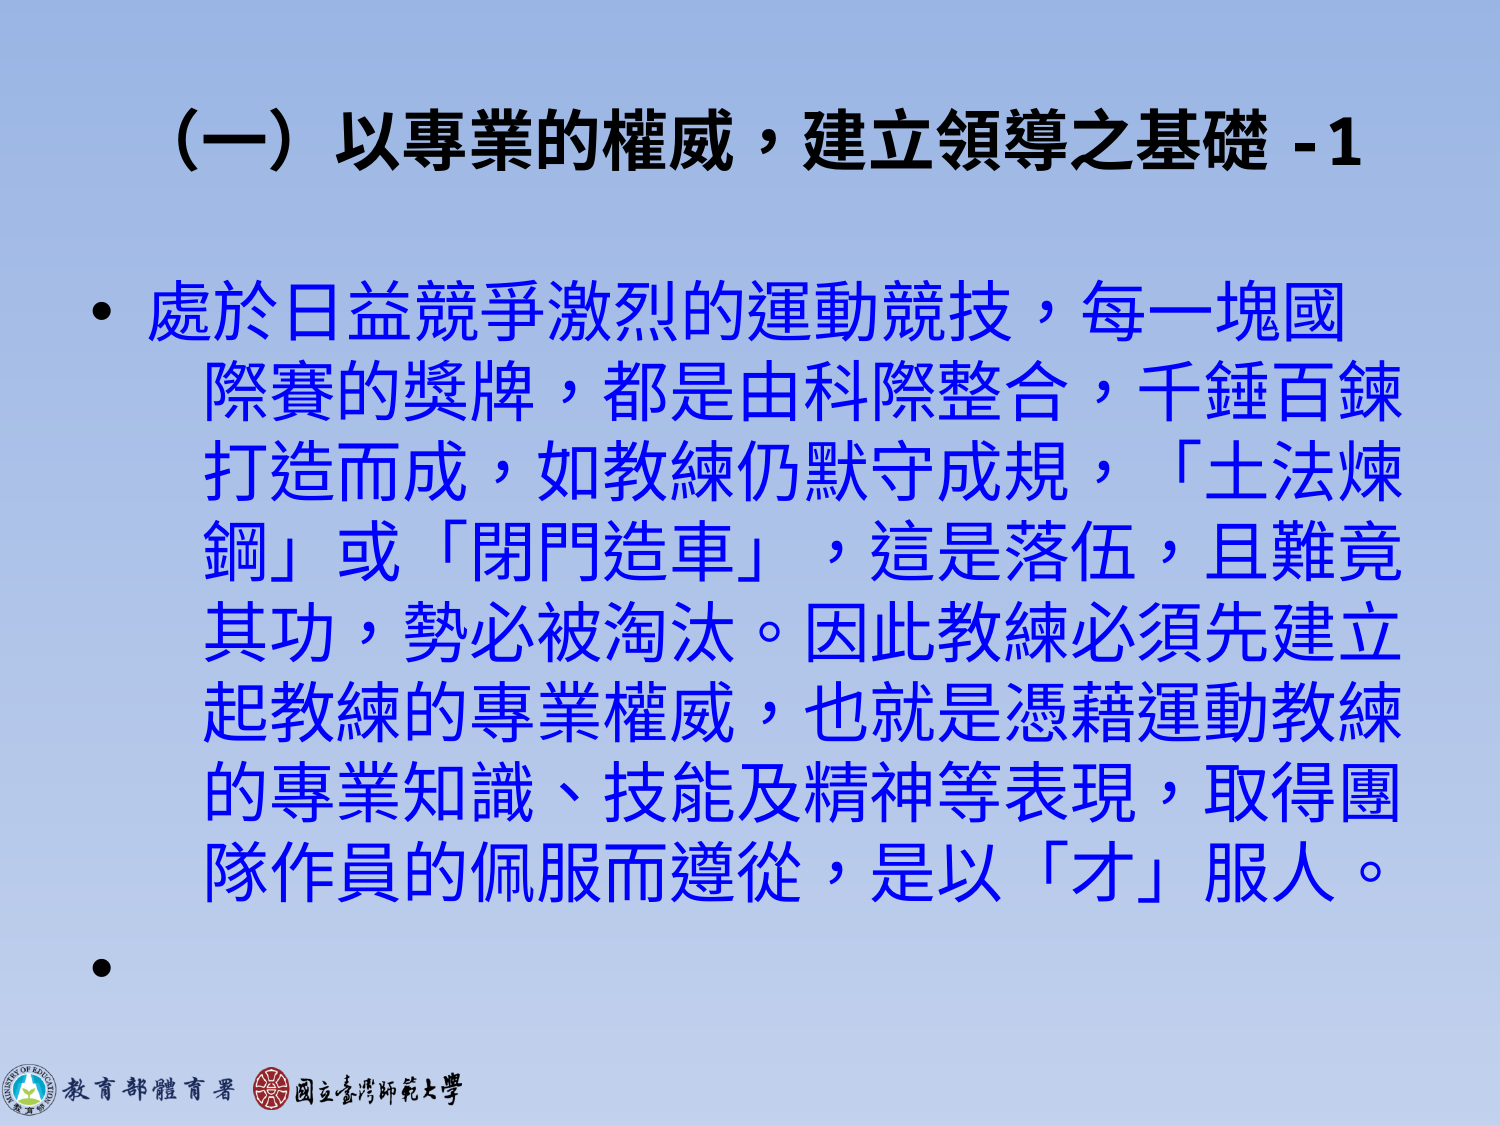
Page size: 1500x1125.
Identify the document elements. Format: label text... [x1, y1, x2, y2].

list 處於日益競爭激烈的運動競技，每一塊國際賽的獎牌，都是由科際整合，千錘百鍊打造而成，如教練仍默守成規，「土法煉鋼」或「閉門造車」，這是落伍，且難竟其功，勢必被淘汰。因此教練必須先建立起教練的專業權威，也就是憑藉運動教練的專業知識、技能及精神等表現，取得團隊作員的佩服而遵從，是以「才」服人。 [75, 262, 1426, 1005]
title （一）以專業的權威，建立領導之基礎-1 [75, 45, 1426, 233]
